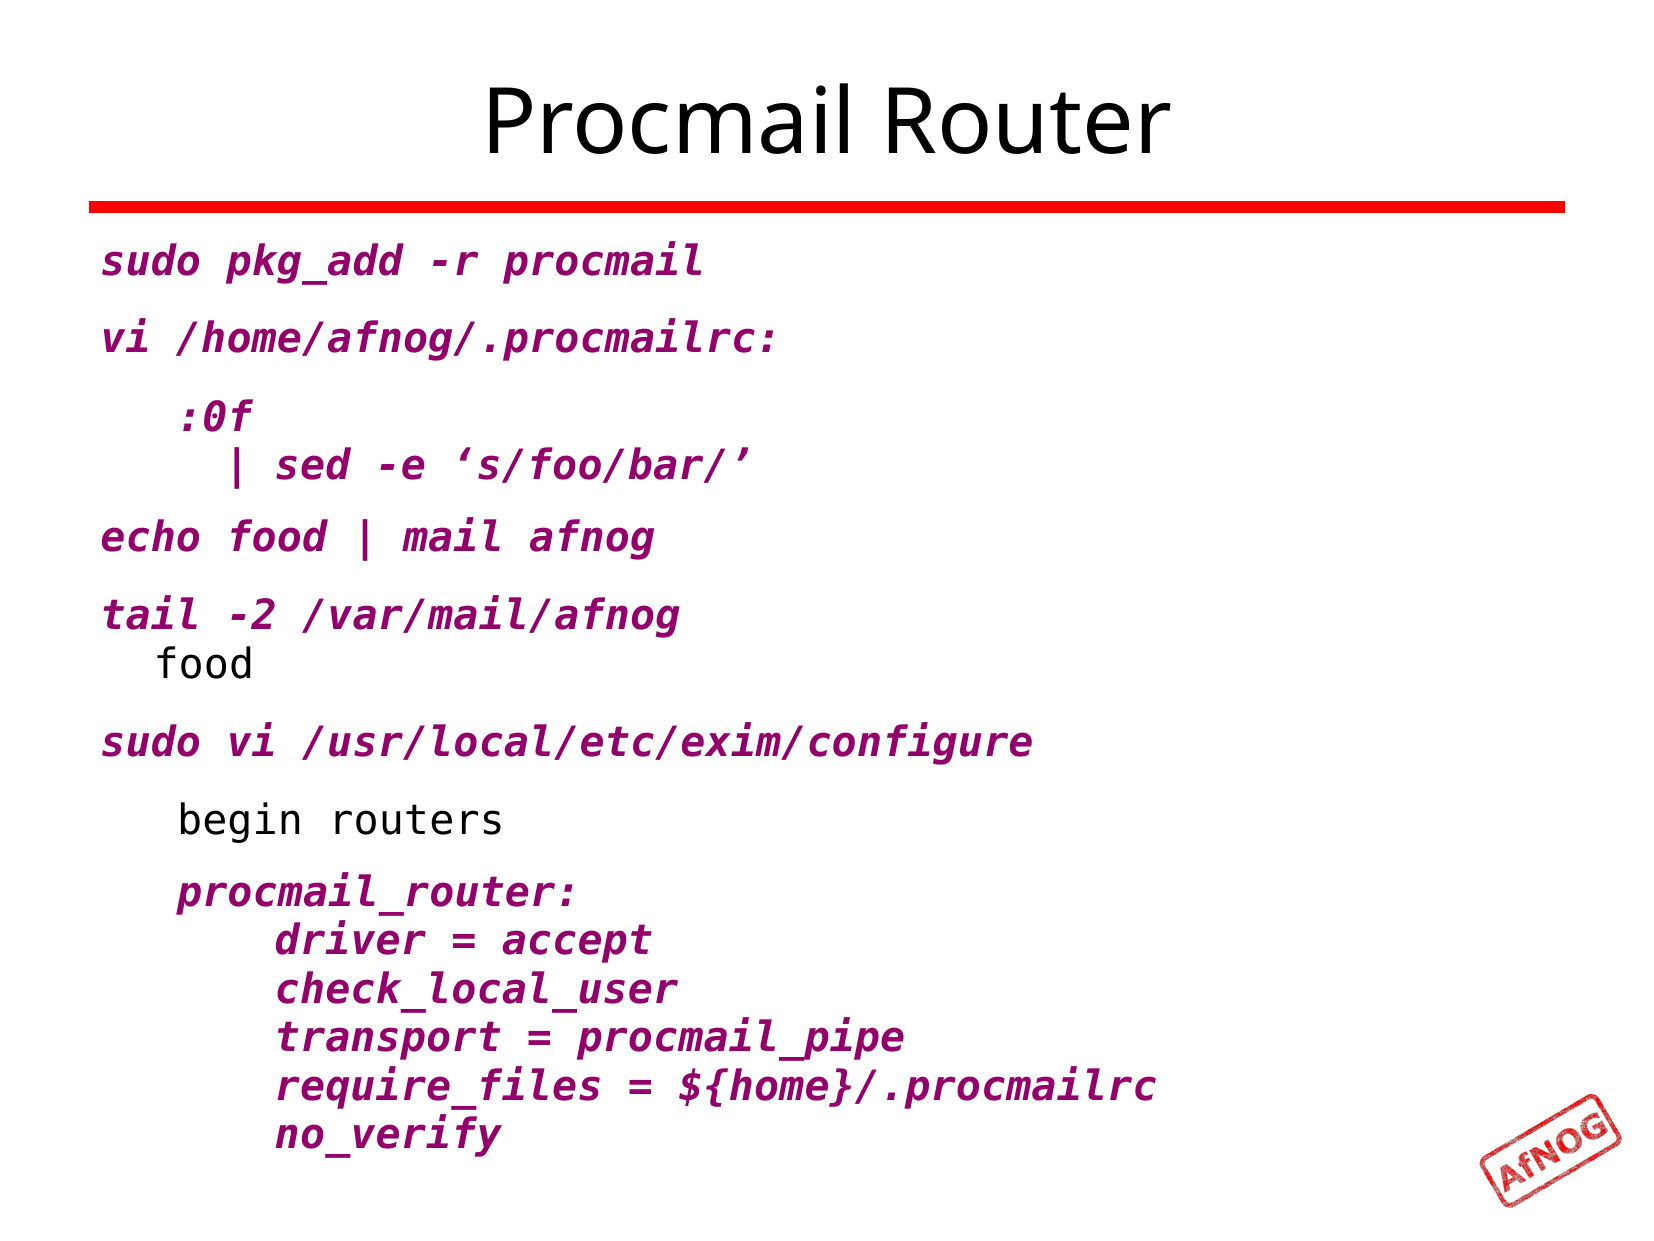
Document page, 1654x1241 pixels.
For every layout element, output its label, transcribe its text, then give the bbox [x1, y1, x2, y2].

title Procmail Router [88, 29, 1565, 207]
picture [1476, 1090, 1625, 1211]
list sudo pkg_add -r procmail vi /home/afnog/.procmailrc: :0f | sed -e ‘s/foo/bar/’ echo food | mail afnog tail -2 /var/mail/afnog food sudo vi /usr/local/etc/exim/configure begin routers procmail_router: driver = accept check_local_user transport = procmail_pipe require_files = ${home}/.procmailrc no_verify [82, 236, 1571, 1159]
